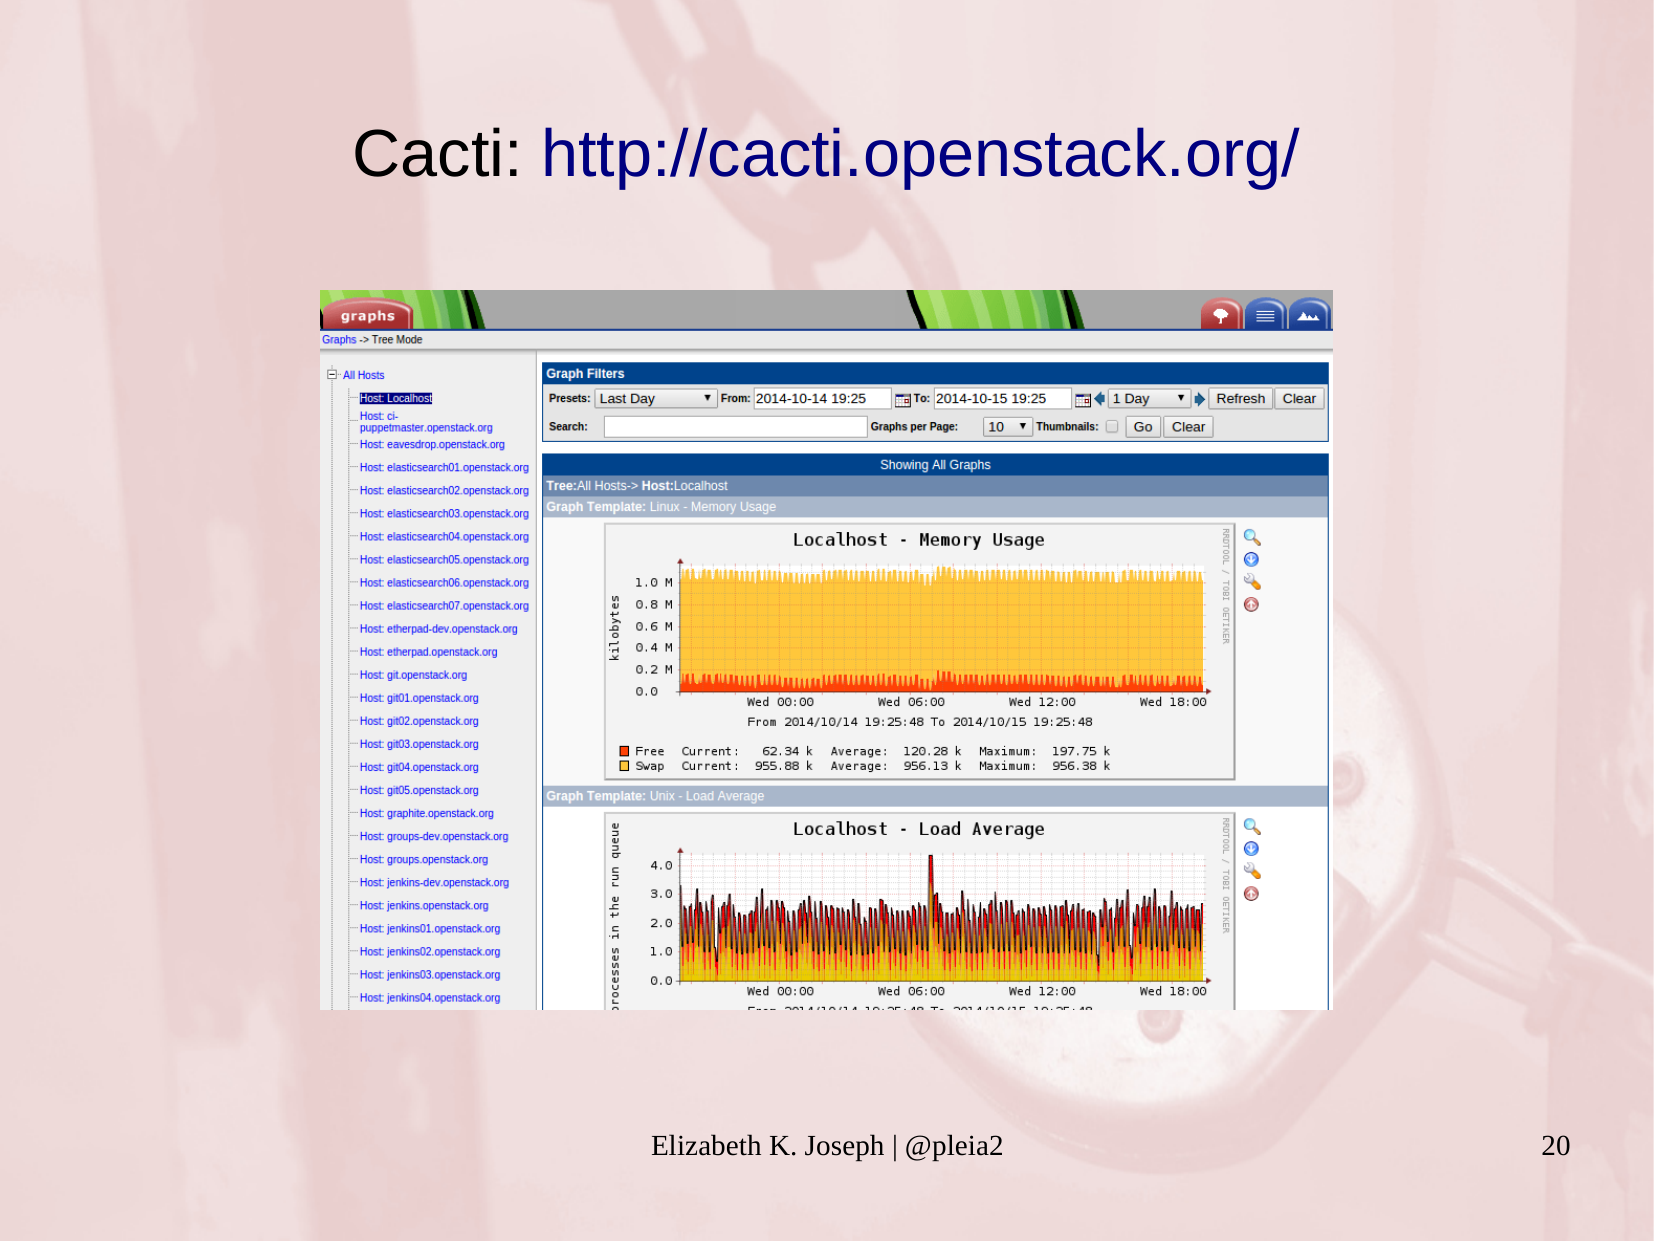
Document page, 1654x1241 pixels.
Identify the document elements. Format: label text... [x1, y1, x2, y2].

picture [0, 0, 1654, 1241]
title Cacti: http://cacti.openstack.org/ [82, 49, 1571, 257]
